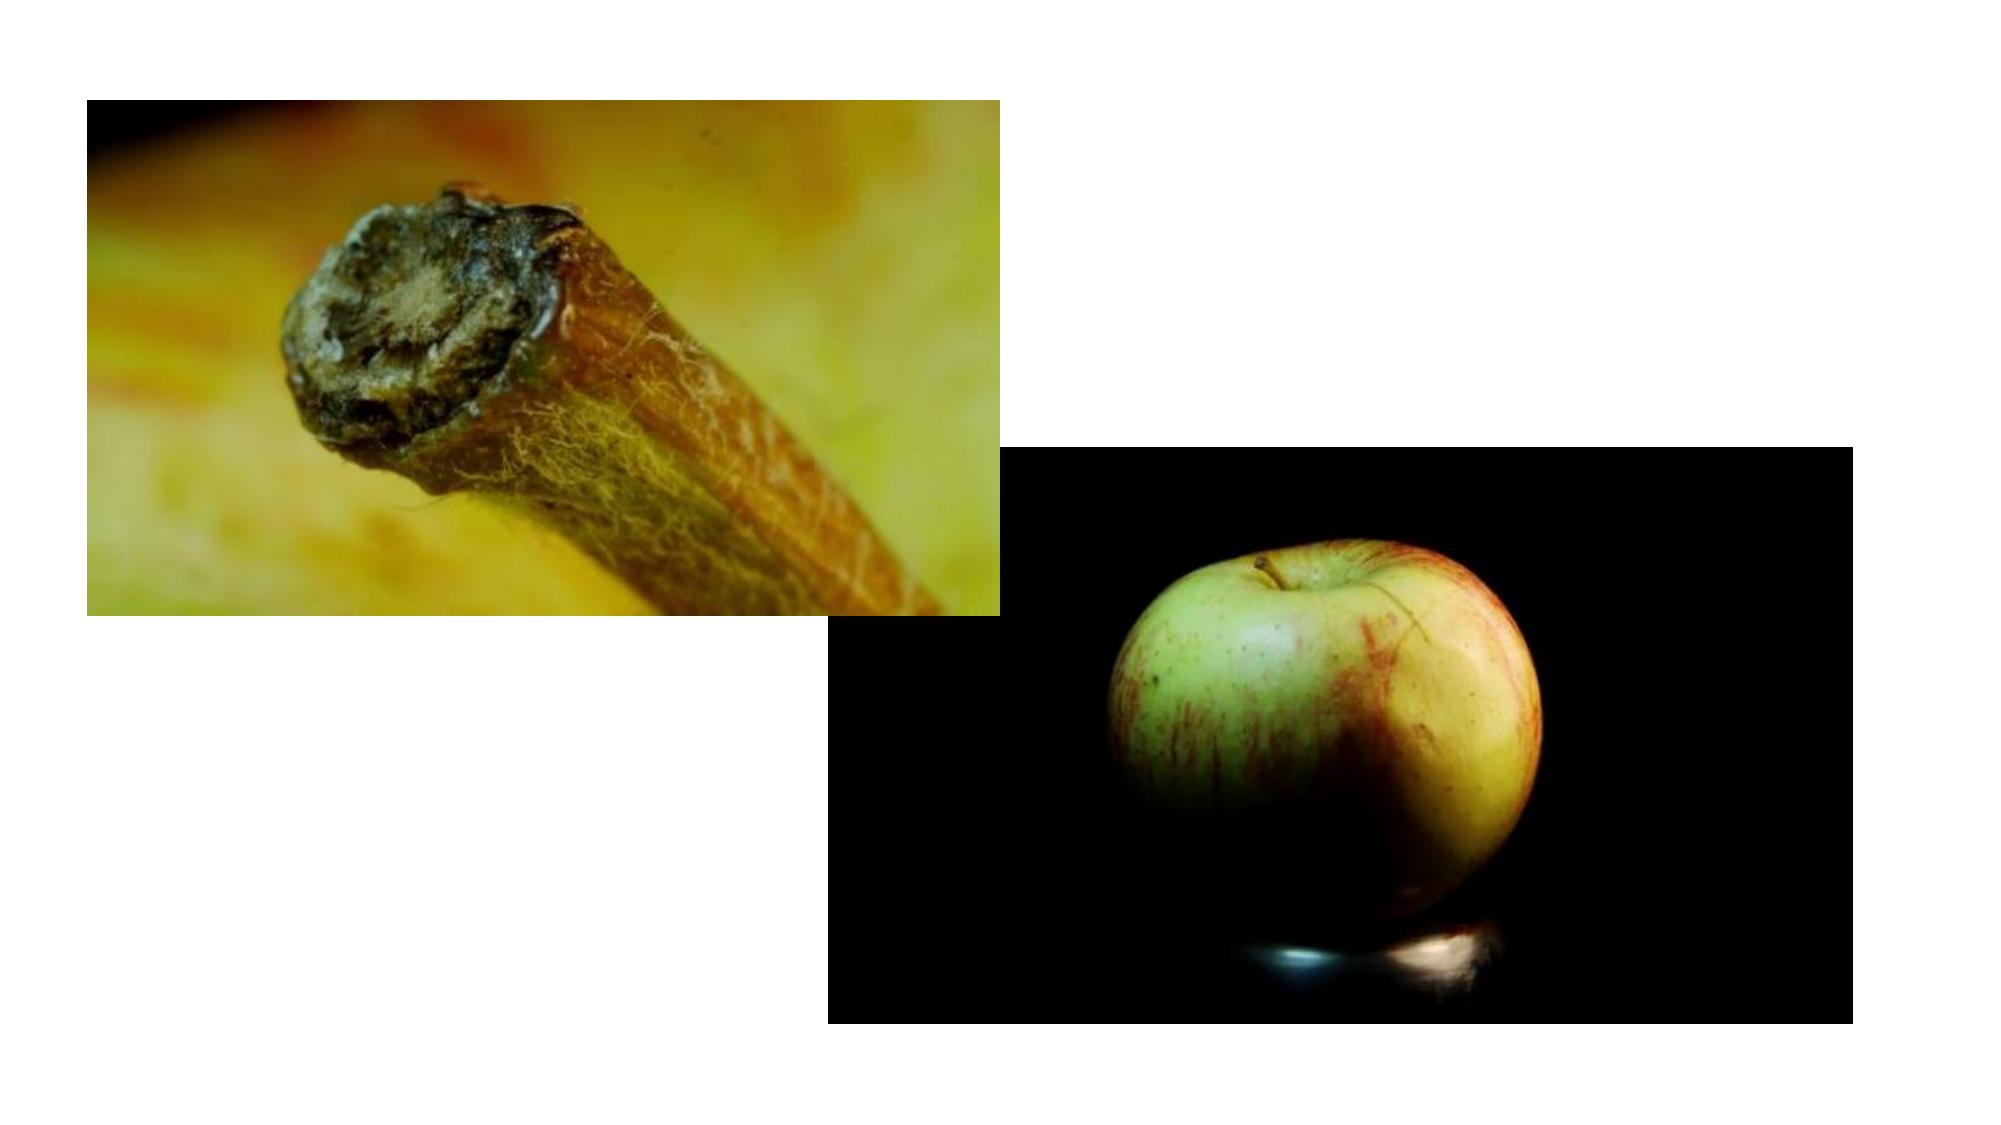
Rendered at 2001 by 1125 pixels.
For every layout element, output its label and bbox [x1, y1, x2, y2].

picture [87, 100, 1853, 1025]
